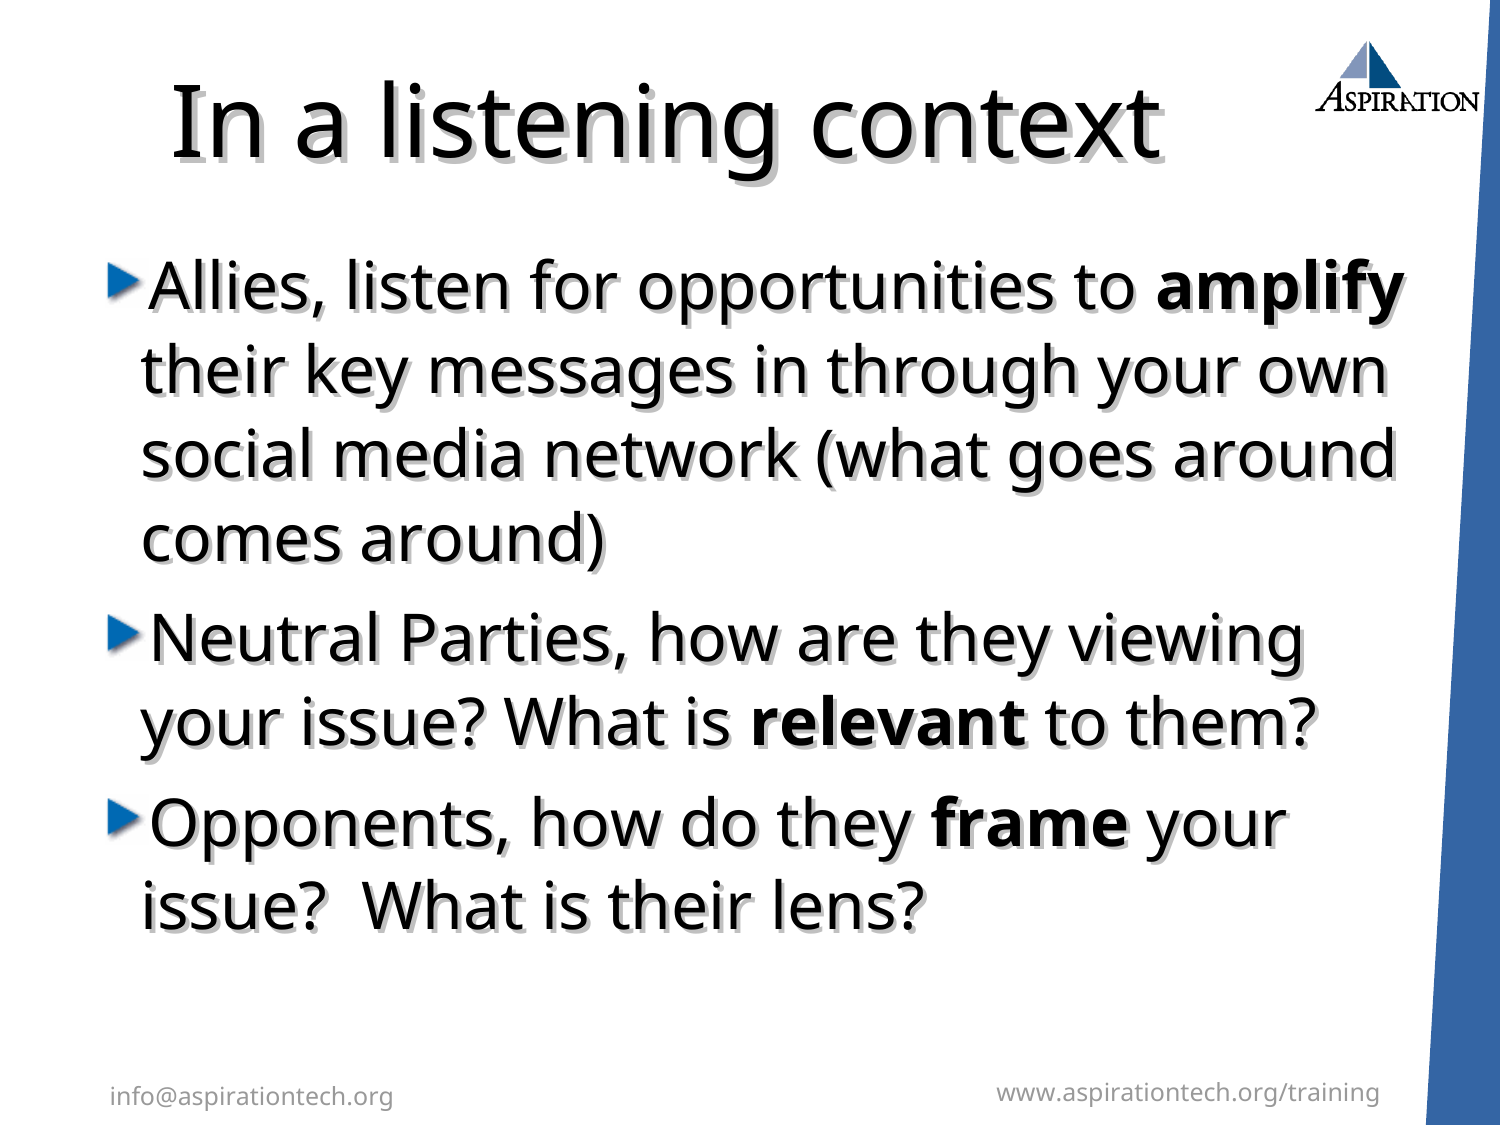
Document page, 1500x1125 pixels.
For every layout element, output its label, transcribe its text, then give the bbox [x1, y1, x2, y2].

title In a listening context [49, 19, 1284, 206]
picture [1315, 41, 1480, 120]
list Allies, listen for opportunities to amplify their key messages in through your own social media network (what goes around comes around) Neutral Parties, how are they viewing your issue? What is relevant to them? Opponents, how do they frame your issue? What is their lens? [49, 238, 1447, 950]
